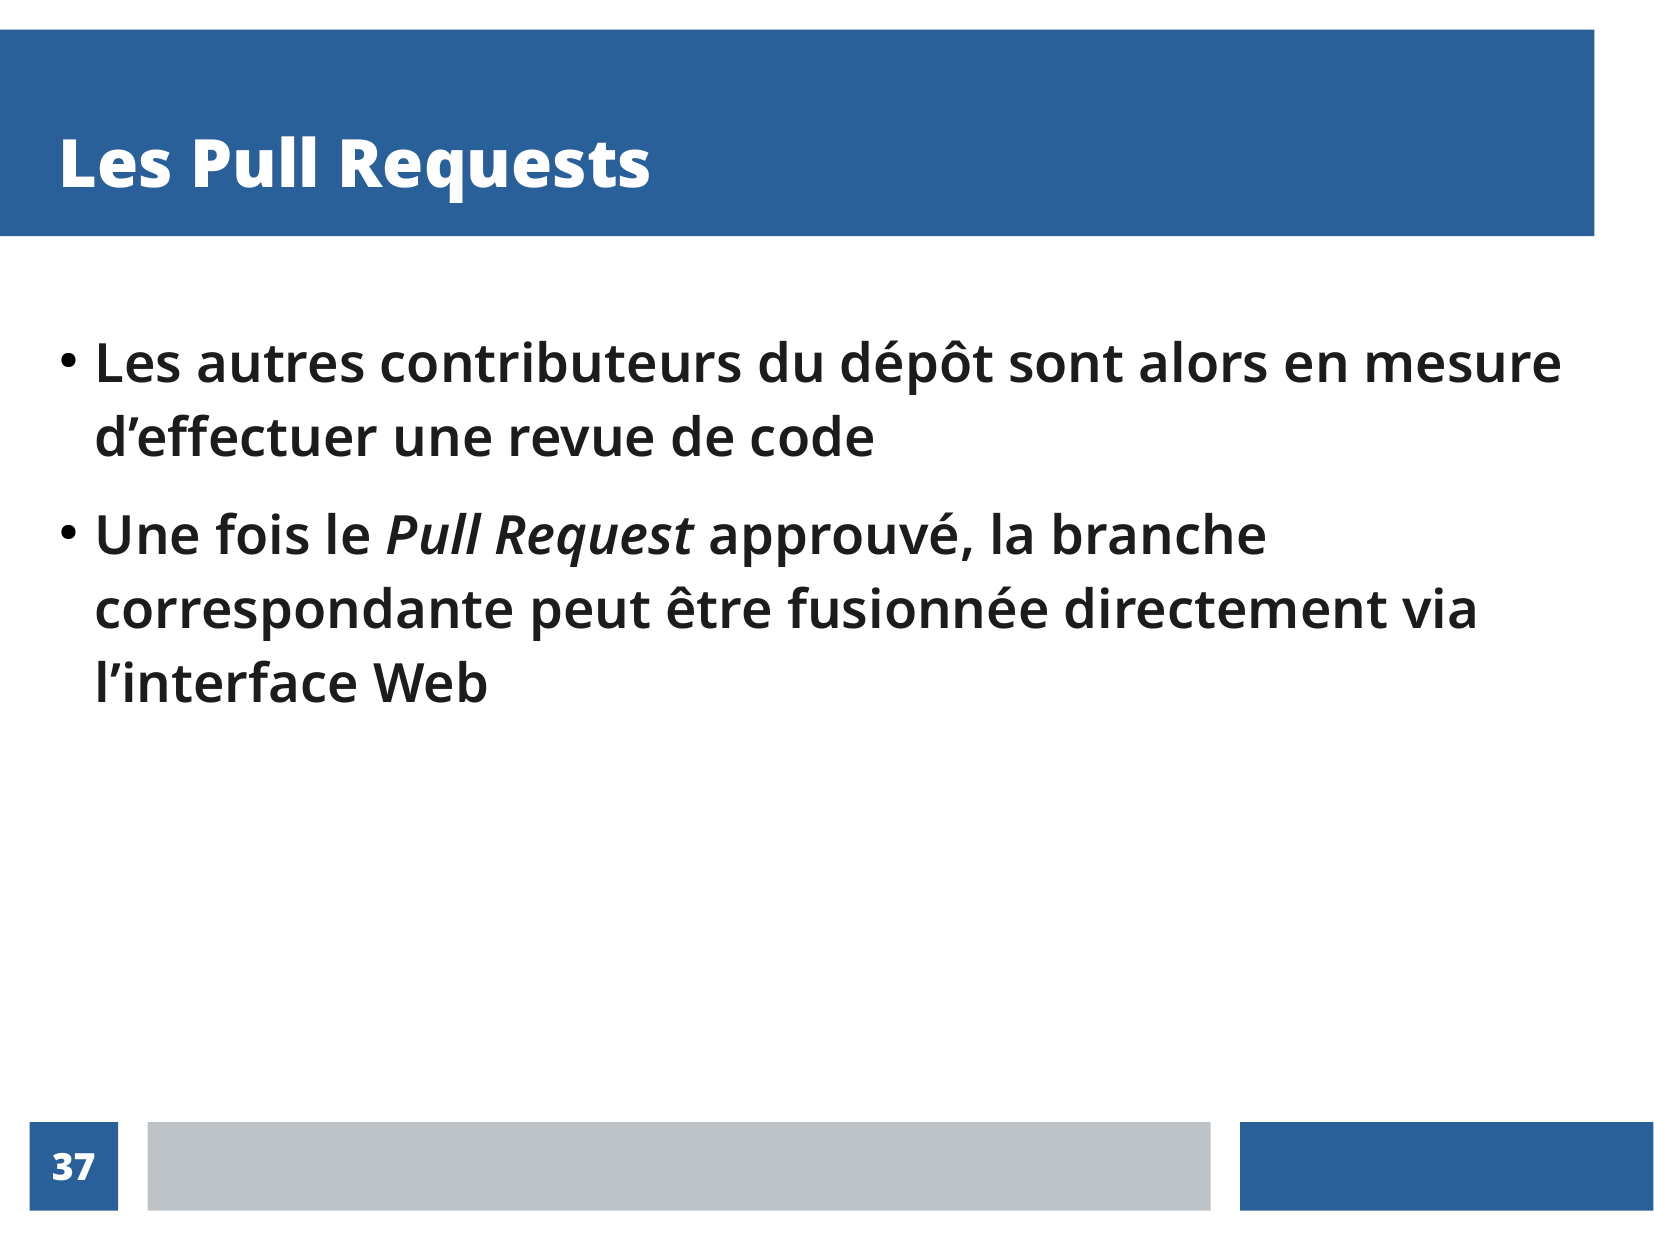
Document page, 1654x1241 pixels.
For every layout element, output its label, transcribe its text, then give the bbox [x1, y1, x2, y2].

title Les Pull Requests [59, 59, 1595, 207]
list Les autres contributeurs du dépôt sont alors en mesure d’effectuer une revue de code Une fois le Pull Request approuvé, la branche correspondante peut être fusionnée directement via l’interface Web [59, 324, 1565, 1093]
